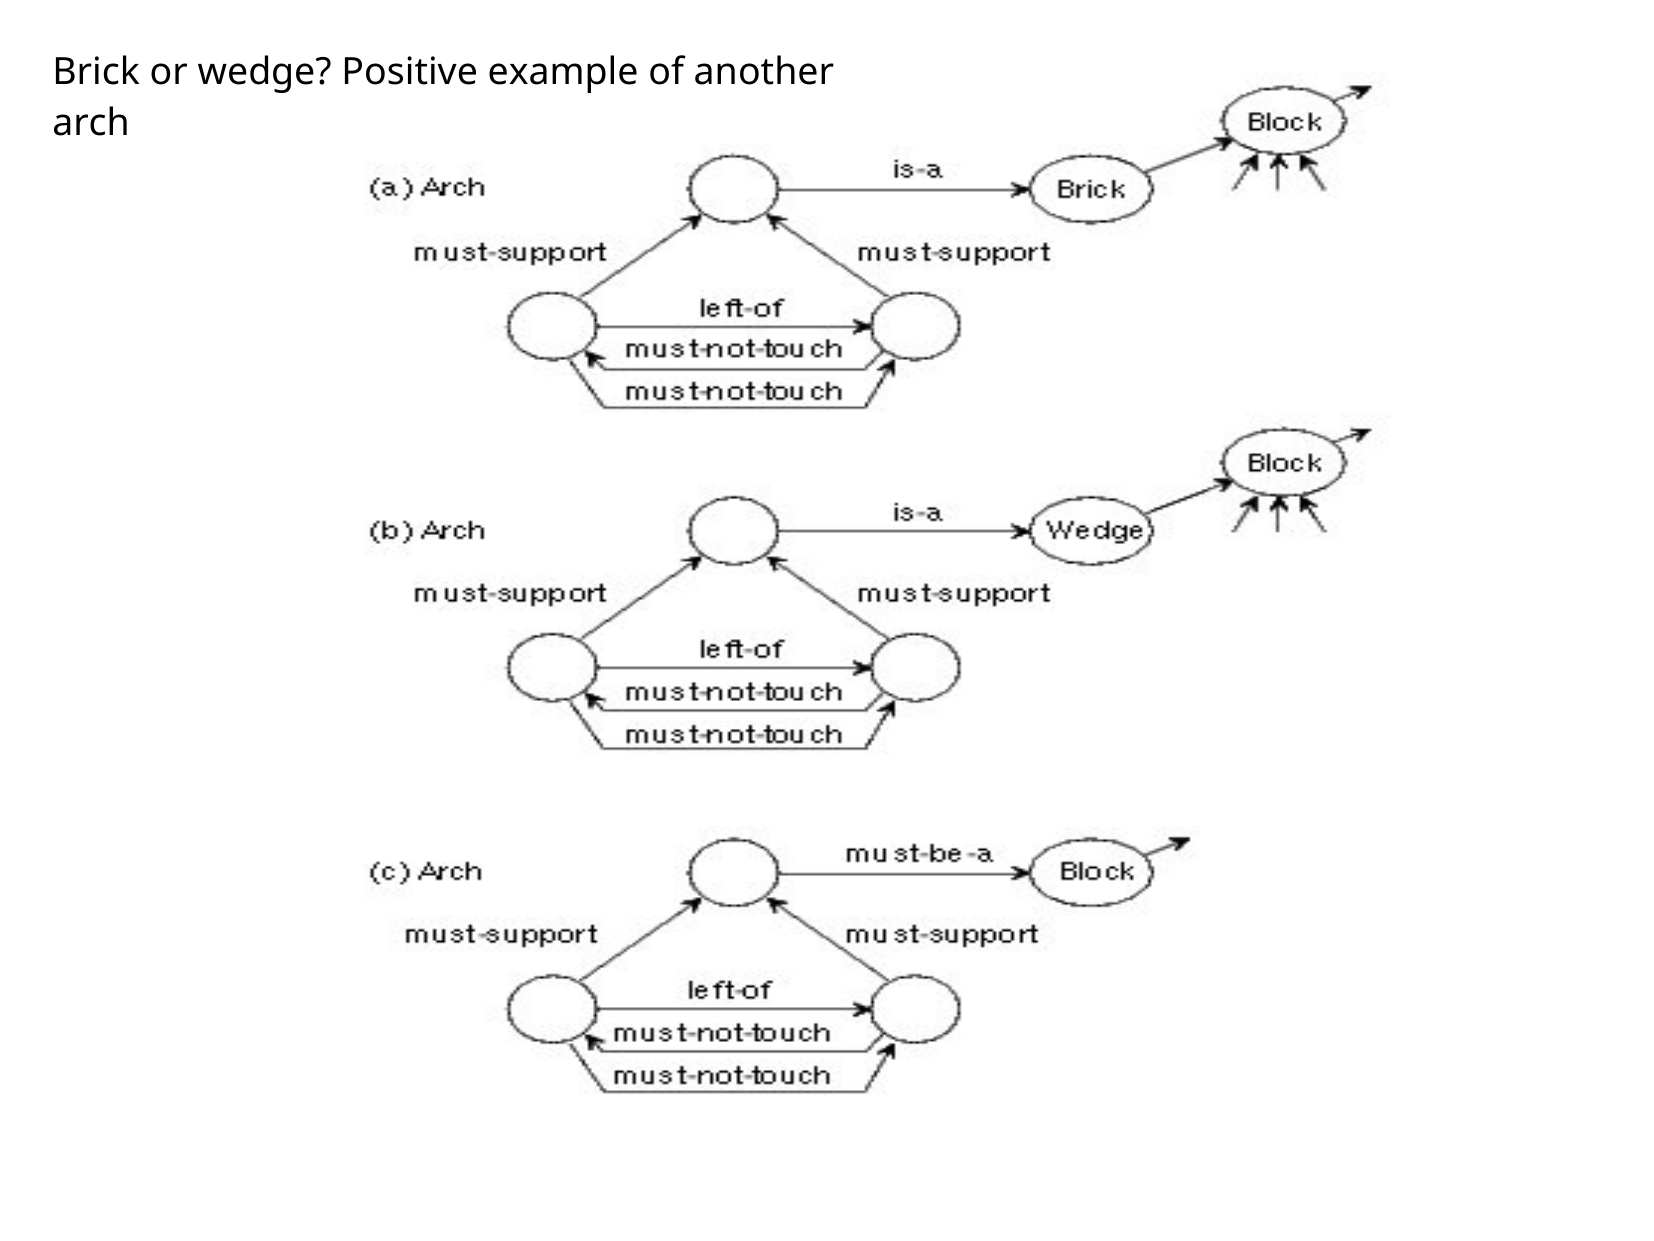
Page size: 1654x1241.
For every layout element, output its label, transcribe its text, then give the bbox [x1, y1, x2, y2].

picture [318, 37, 1426, 1126]
text_box Brick or wedge? Positive example of another arch [37, 37, 901, 98]
